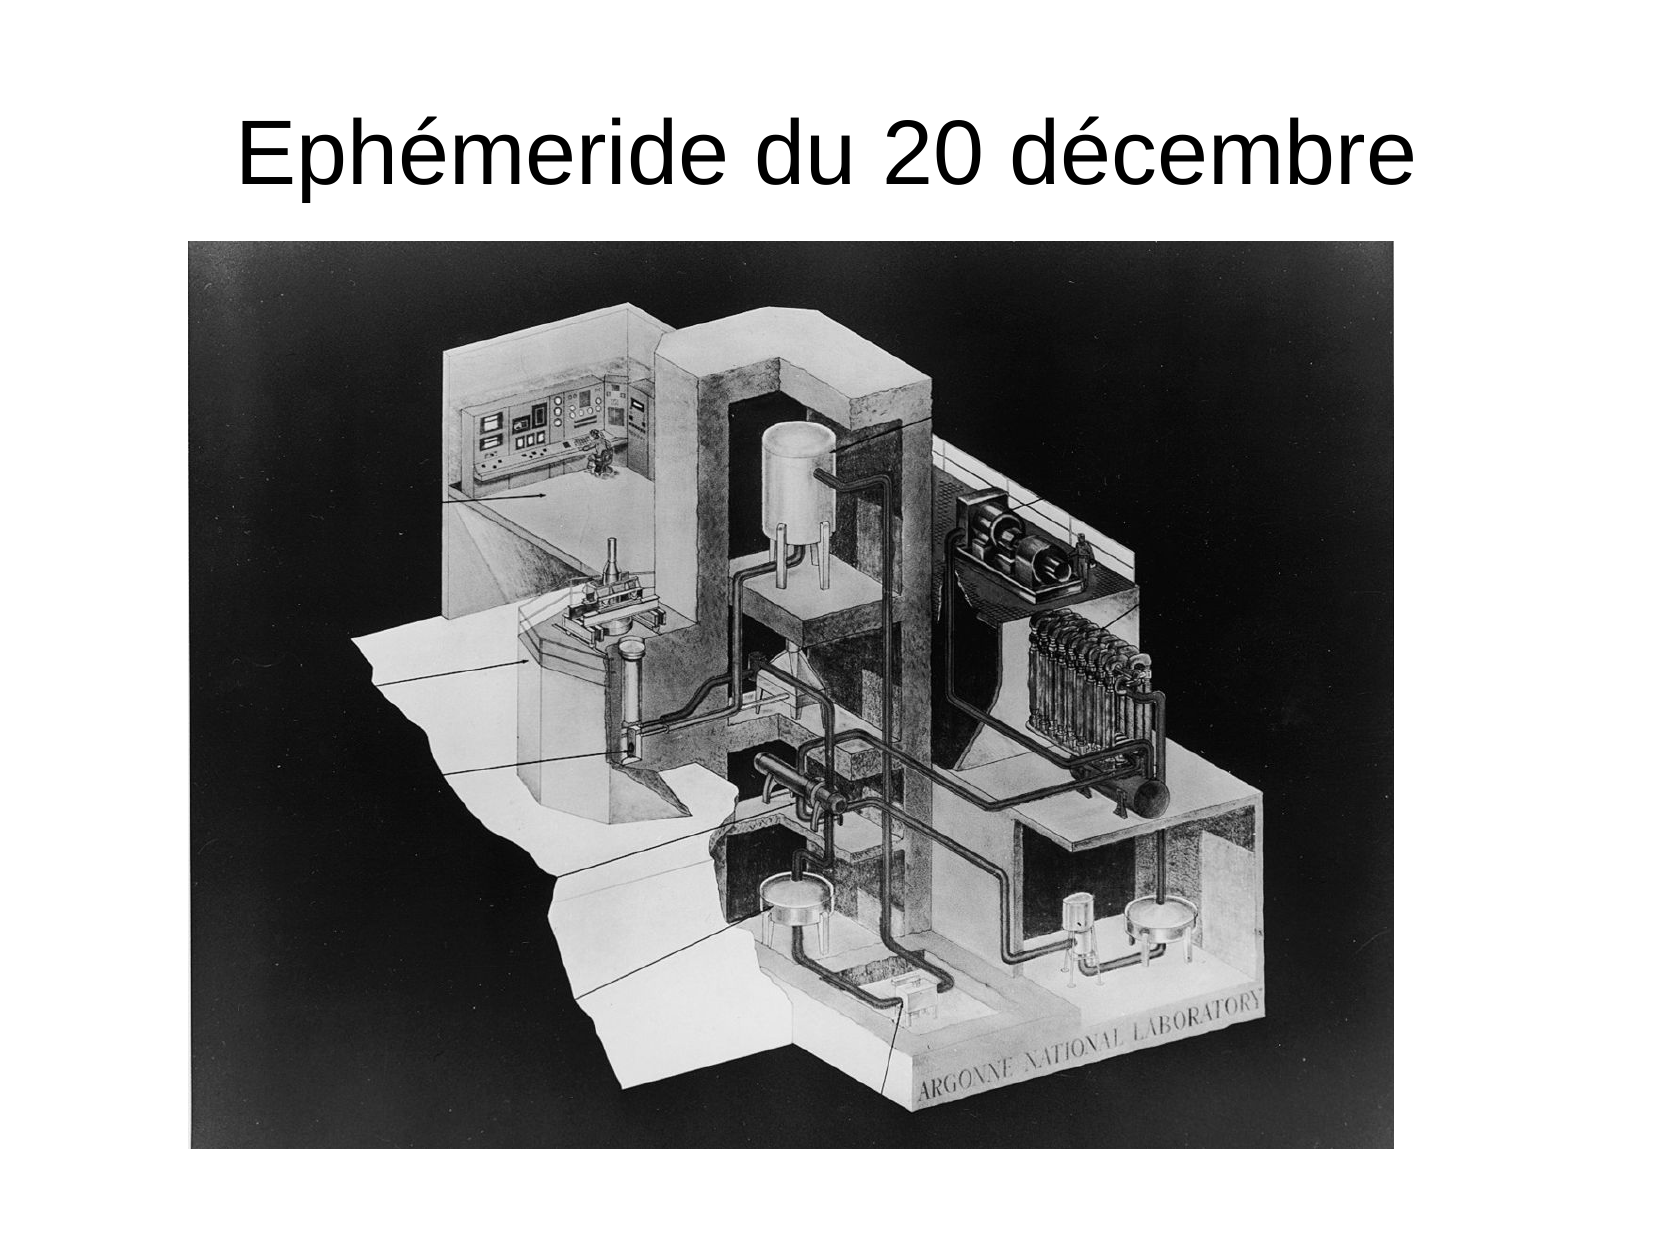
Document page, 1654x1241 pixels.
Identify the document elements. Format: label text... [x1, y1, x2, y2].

title Ephémeride du 20 décembre [82, 49, 1571, 257]
picture [188, 241, 1394, 1149]
